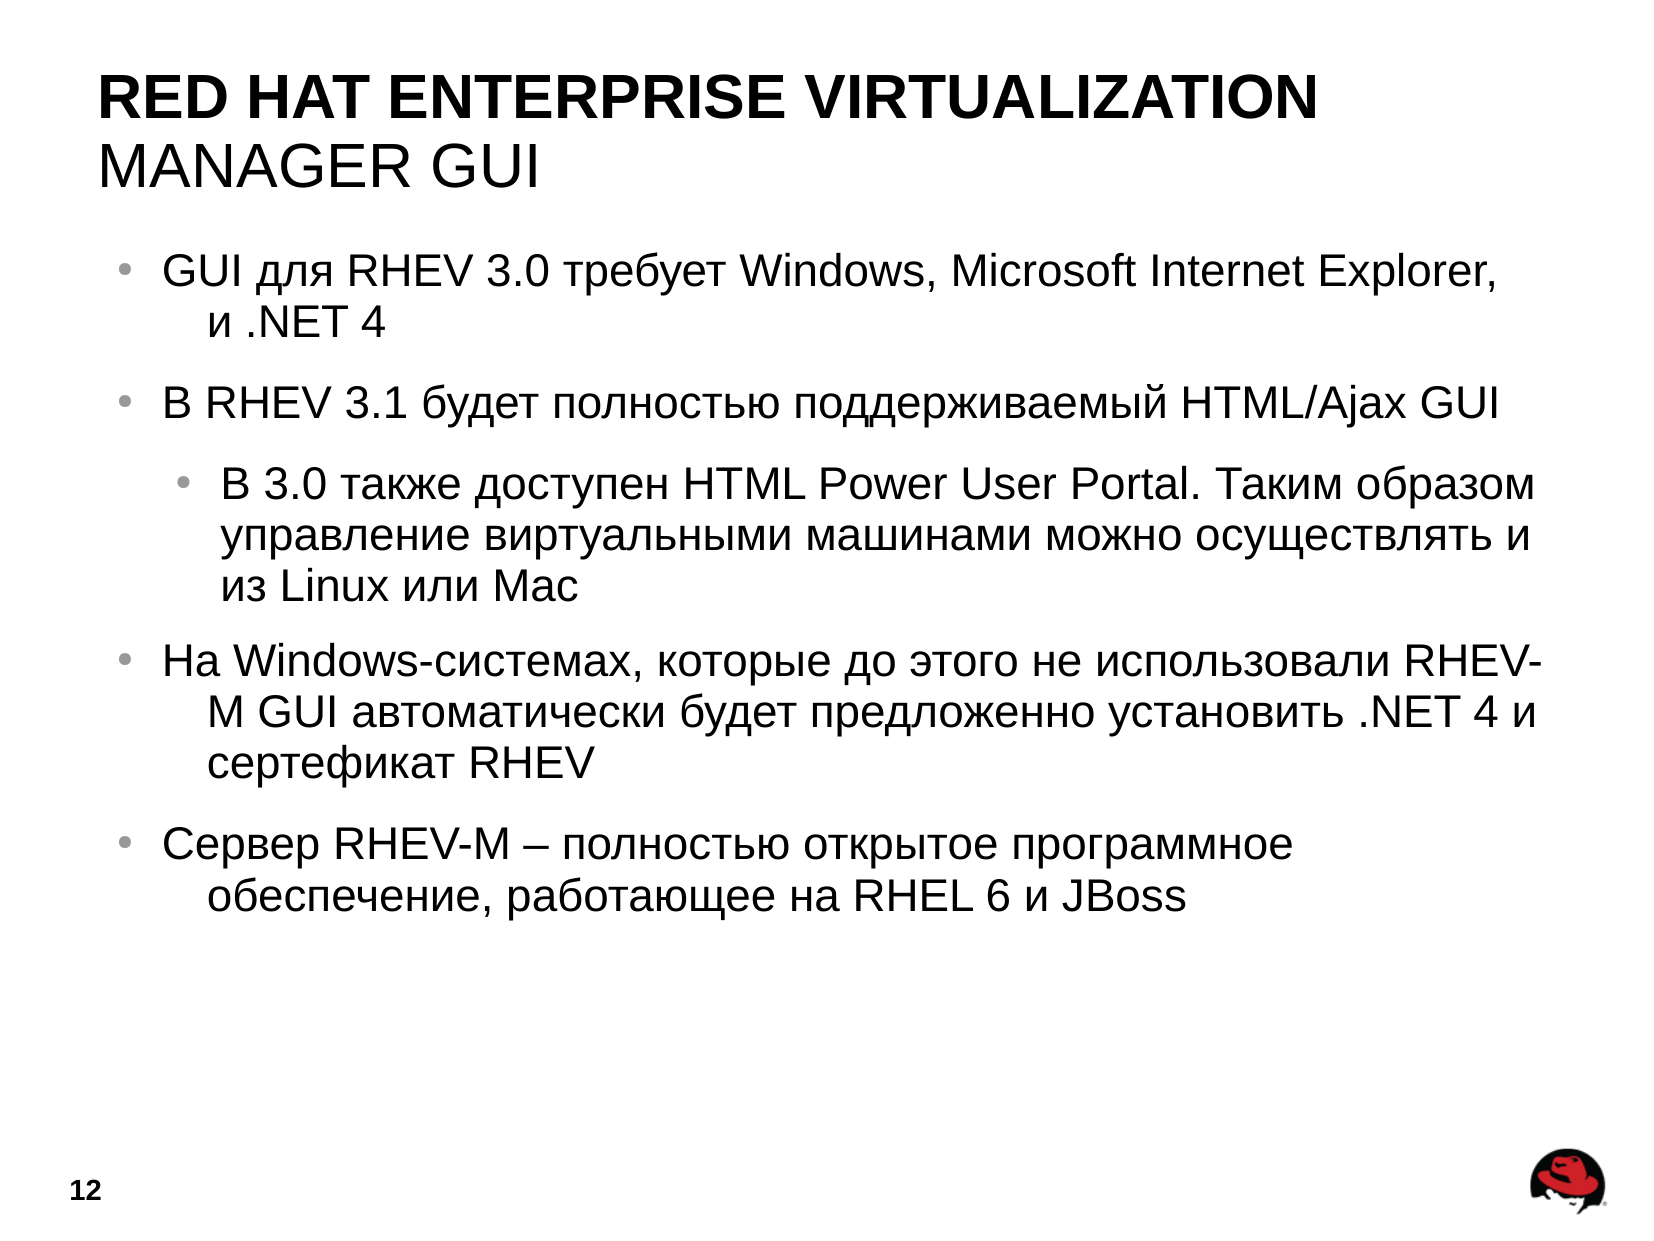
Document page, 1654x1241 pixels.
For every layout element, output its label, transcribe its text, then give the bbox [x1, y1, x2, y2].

title RED HAT ENTERPRISE VIRTUALIZATION MANAGER GUI [82, 29, 1571, 233]
picture [1529, 1146, 1613, 1224]
list GUI для RHEV 3.0 требует Windows, Microsoft Internet Explorer, и .NET 4 В RHEV 3.1 будет полностью поддерживаемый HTML/Ajax GUI В 3.0 также доступен HTML Power User Portal. Таким образом управление виртуальными машинами можно осуществлять и из Linux или Mac На Windows-системах, которые до этого не использовали RHEV-M GUI автоматически будет предложенно установить .NET 4 и сертефикат RHEV Сервер RHEV-M – полностью открытое программное обеспечение, работающее на RHEL 6 и JBoss [86, 244, 1576, 1039]
